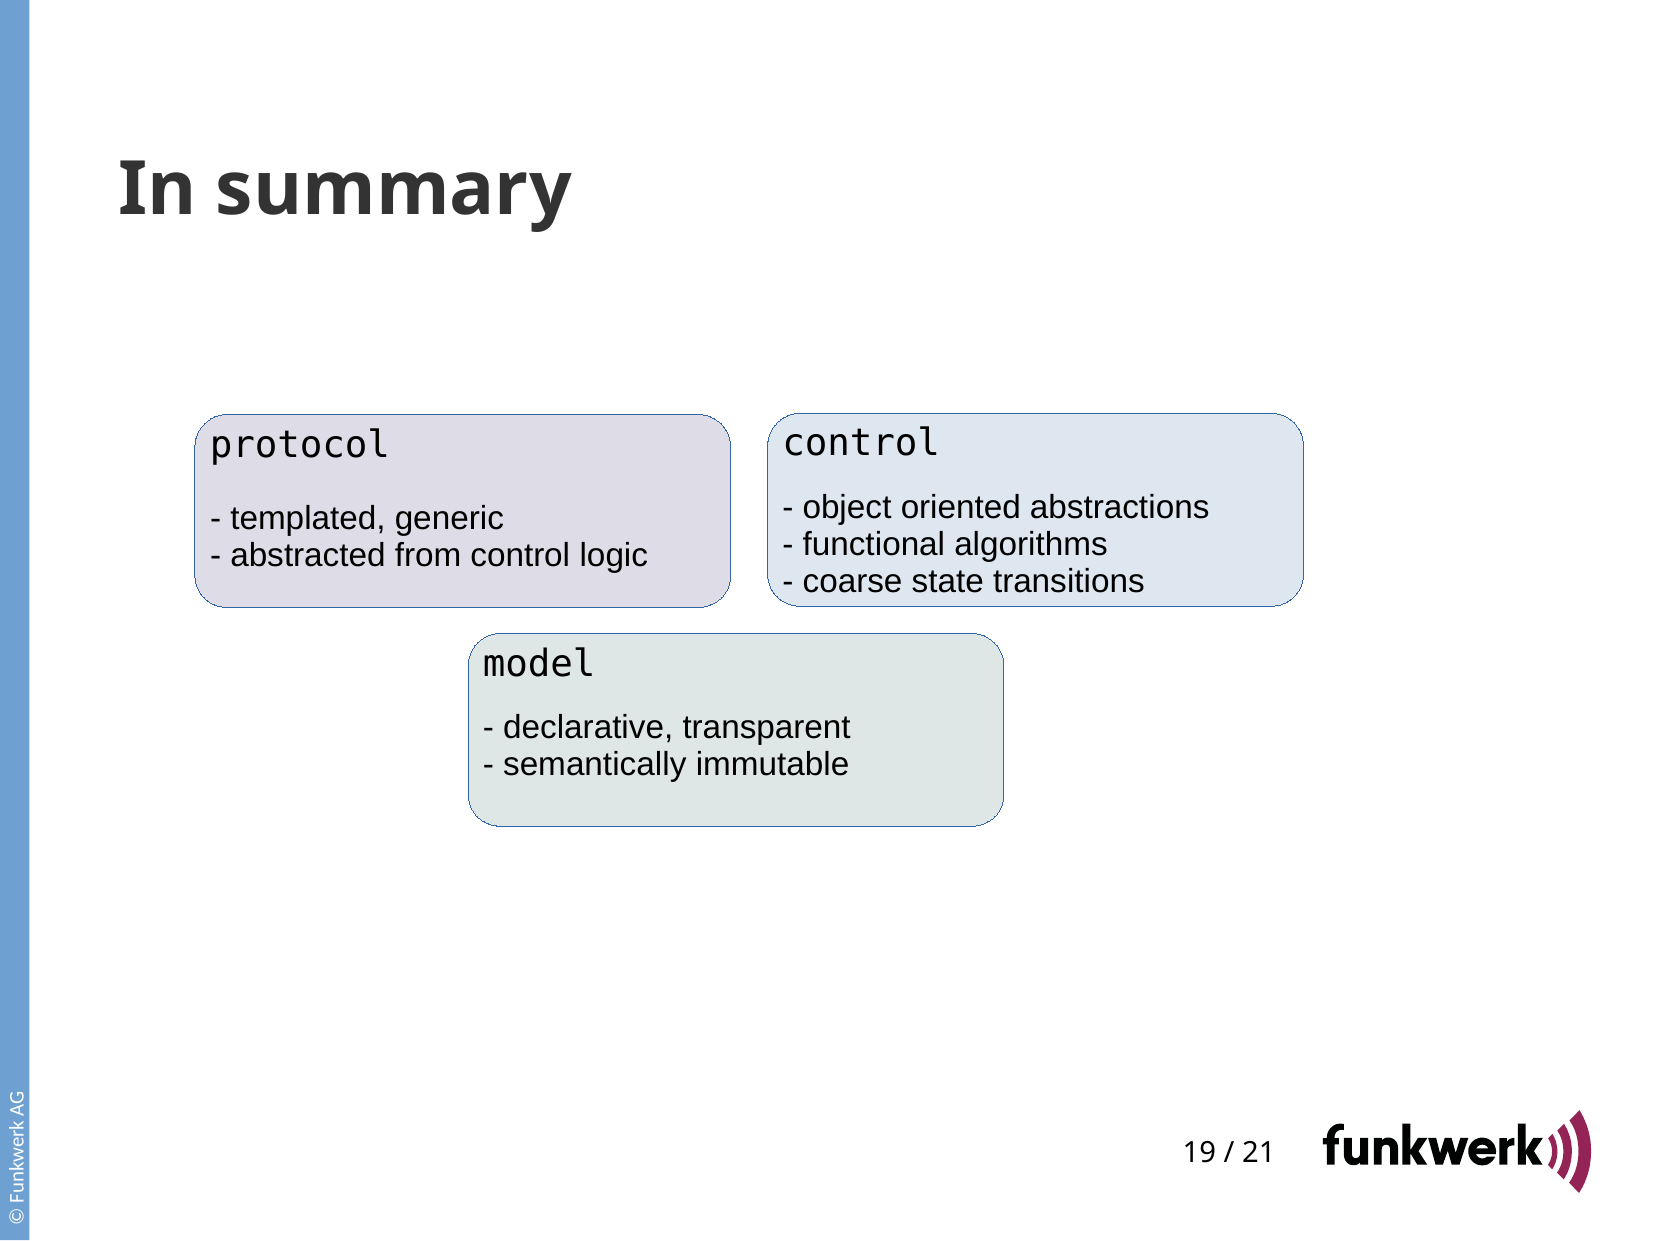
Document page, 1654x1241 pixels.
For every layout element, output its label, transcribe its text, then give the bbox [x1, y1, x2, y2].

title In summary [118, 49, 1571, 237]
text_box - templated, generic - abstracted from control logic [195, 491, 740, 608]
text_box [494, 633, 1004, 816]
text_box [221, 414, 731, 491]
text_box control [767, 413, 1063, 481]
text_box model [468, 634, 684, 700]
list [118, 354, 1536, 1074]
text_box - object oriented abstractions - functional algorithms - coarse state transitions [767, 481, 1367, 643]
text_box protocol [194, 415, 512, 511]
text_box - declarative, transparent - semantically immutable [468, 700, 996, 863]
text_box [1063, 413, 1304, 481]
